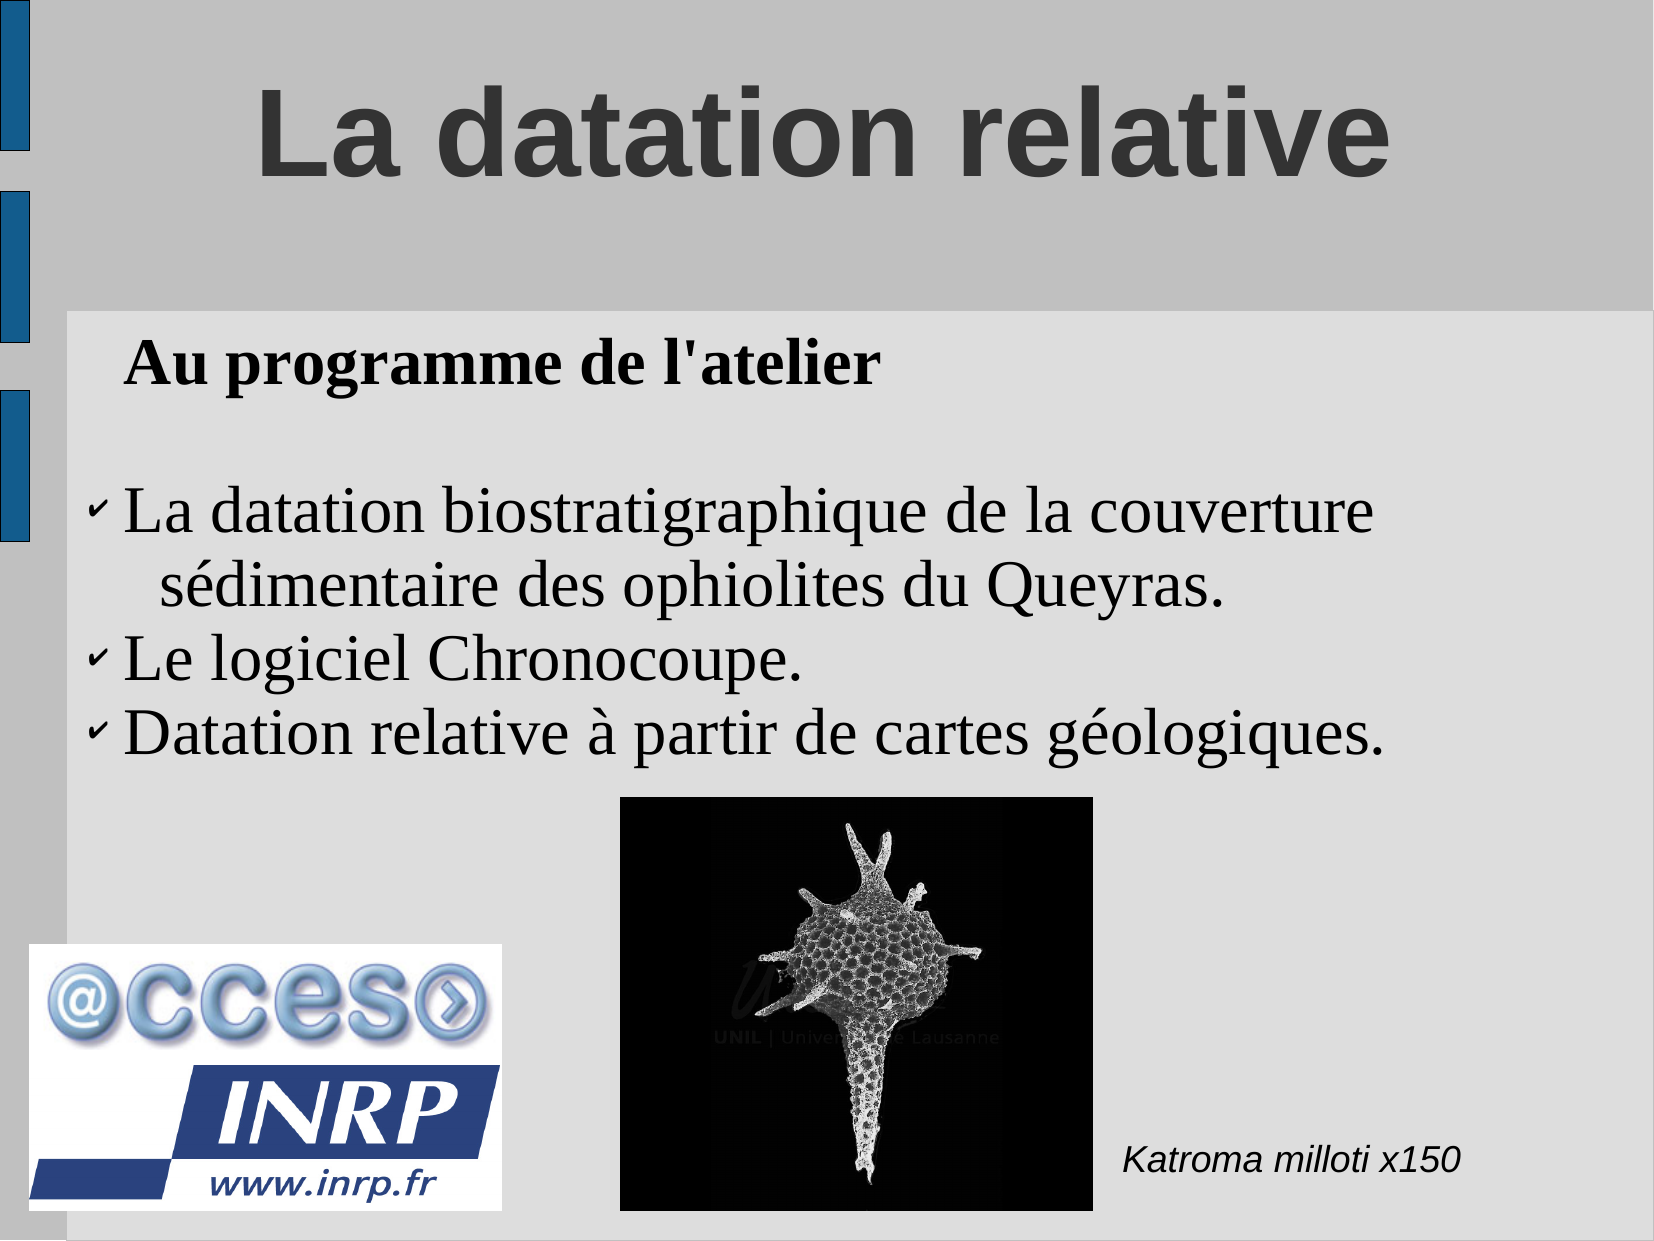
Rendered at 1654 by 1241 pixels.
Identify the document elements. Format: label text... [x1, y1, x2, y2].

title La datation relative [118, 29, 1531, 237]
text_box Katroma milloti x150 [1122, 1138, 1477, 1181]
picture [620, 797, 1093, 1211]
subtitle Au programme de l'atelier La datation biostratigraphique de la couverture sédimentaire des ophiolites du Queyras. Le logiciel Chronocoupe. Datation relative à partir de cartes géologiques. [88, 193, 1501, 975]
picture [29, 944, 502, 1211]
